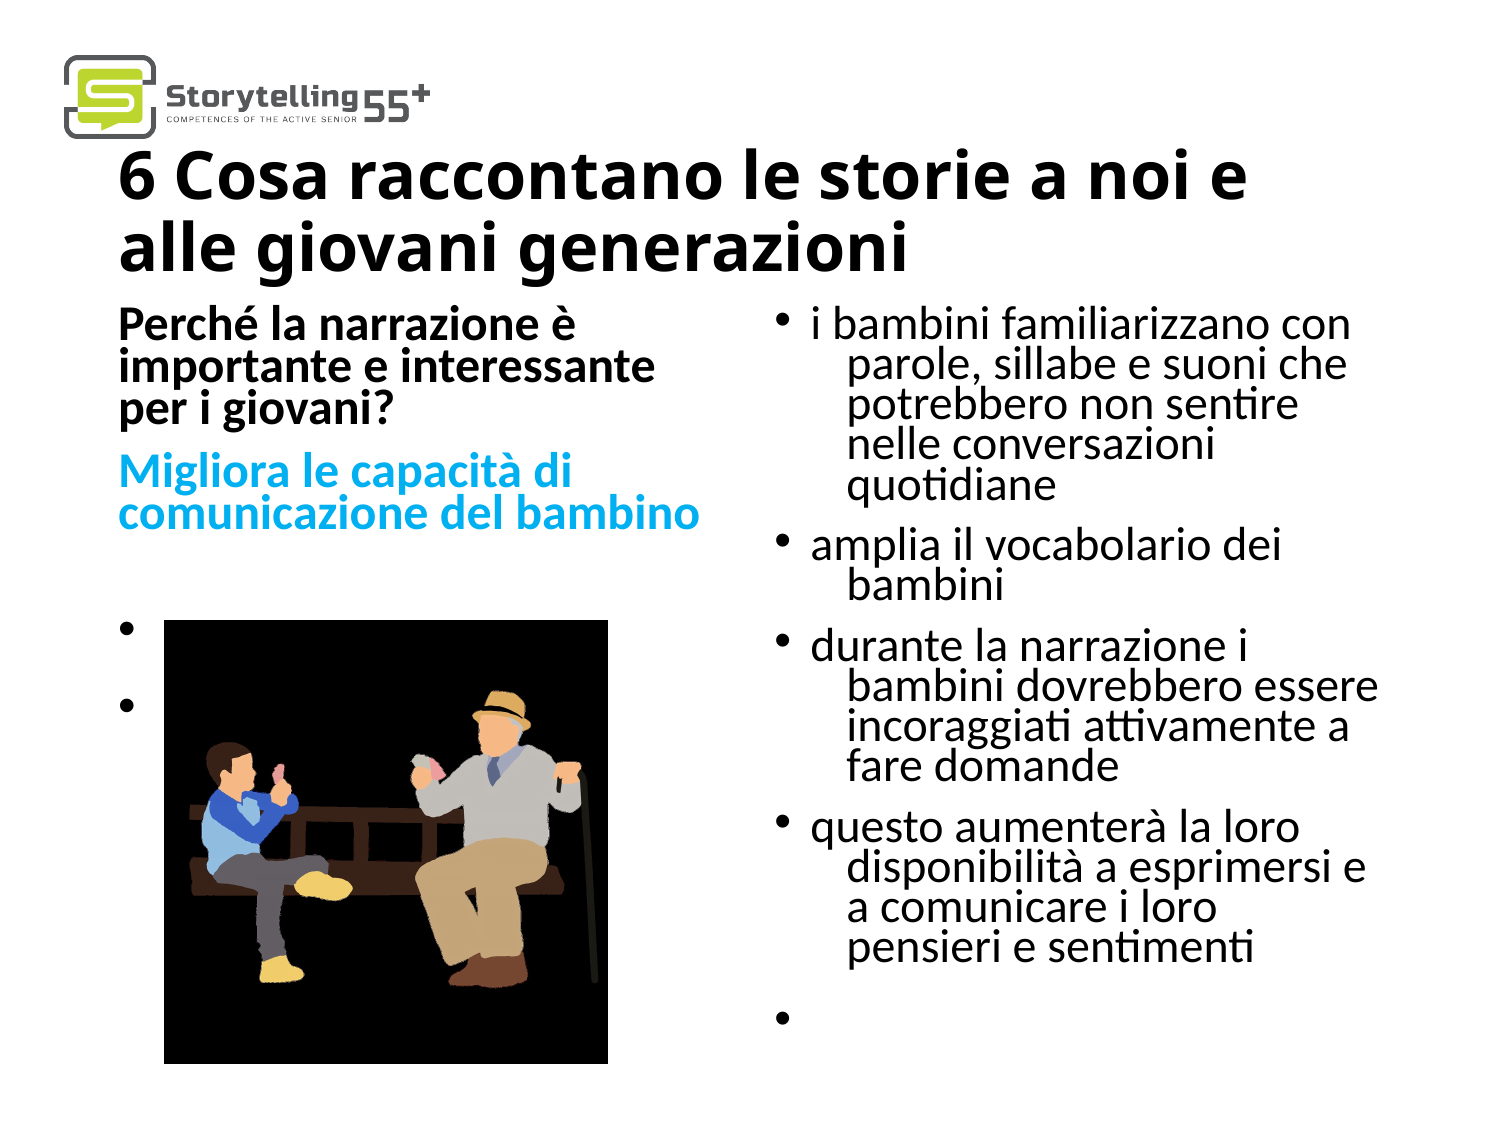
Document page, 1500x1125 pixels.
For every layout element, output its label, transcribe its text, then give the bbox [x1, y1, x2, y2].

list Perché la narrazione è importante e interessante per i giovani? Migliora le capacità di comunicazione del bambino [103, 299, 741, 1014]
picture [64, 55, 430, 139]
picture [164, 620, 608, 1064]
list i bambini familiarizzano con parole, sillabe e suoni che potrebbero non sentire nelle conversazioni quotidiane amplia il vocabolario dei bambini durante la narrazione i bambini dovrebbero essere incoraggiati attivamente a fare domande questo aumenterà la loro disponibilità a esprimersi e a comunicare i loro pensieri e sentimenti [759, 299, 1397, 1014]
title 6 Cosa raccontano le storie a noi e alle giovani generazioni [103, 127, 1397, 300]
